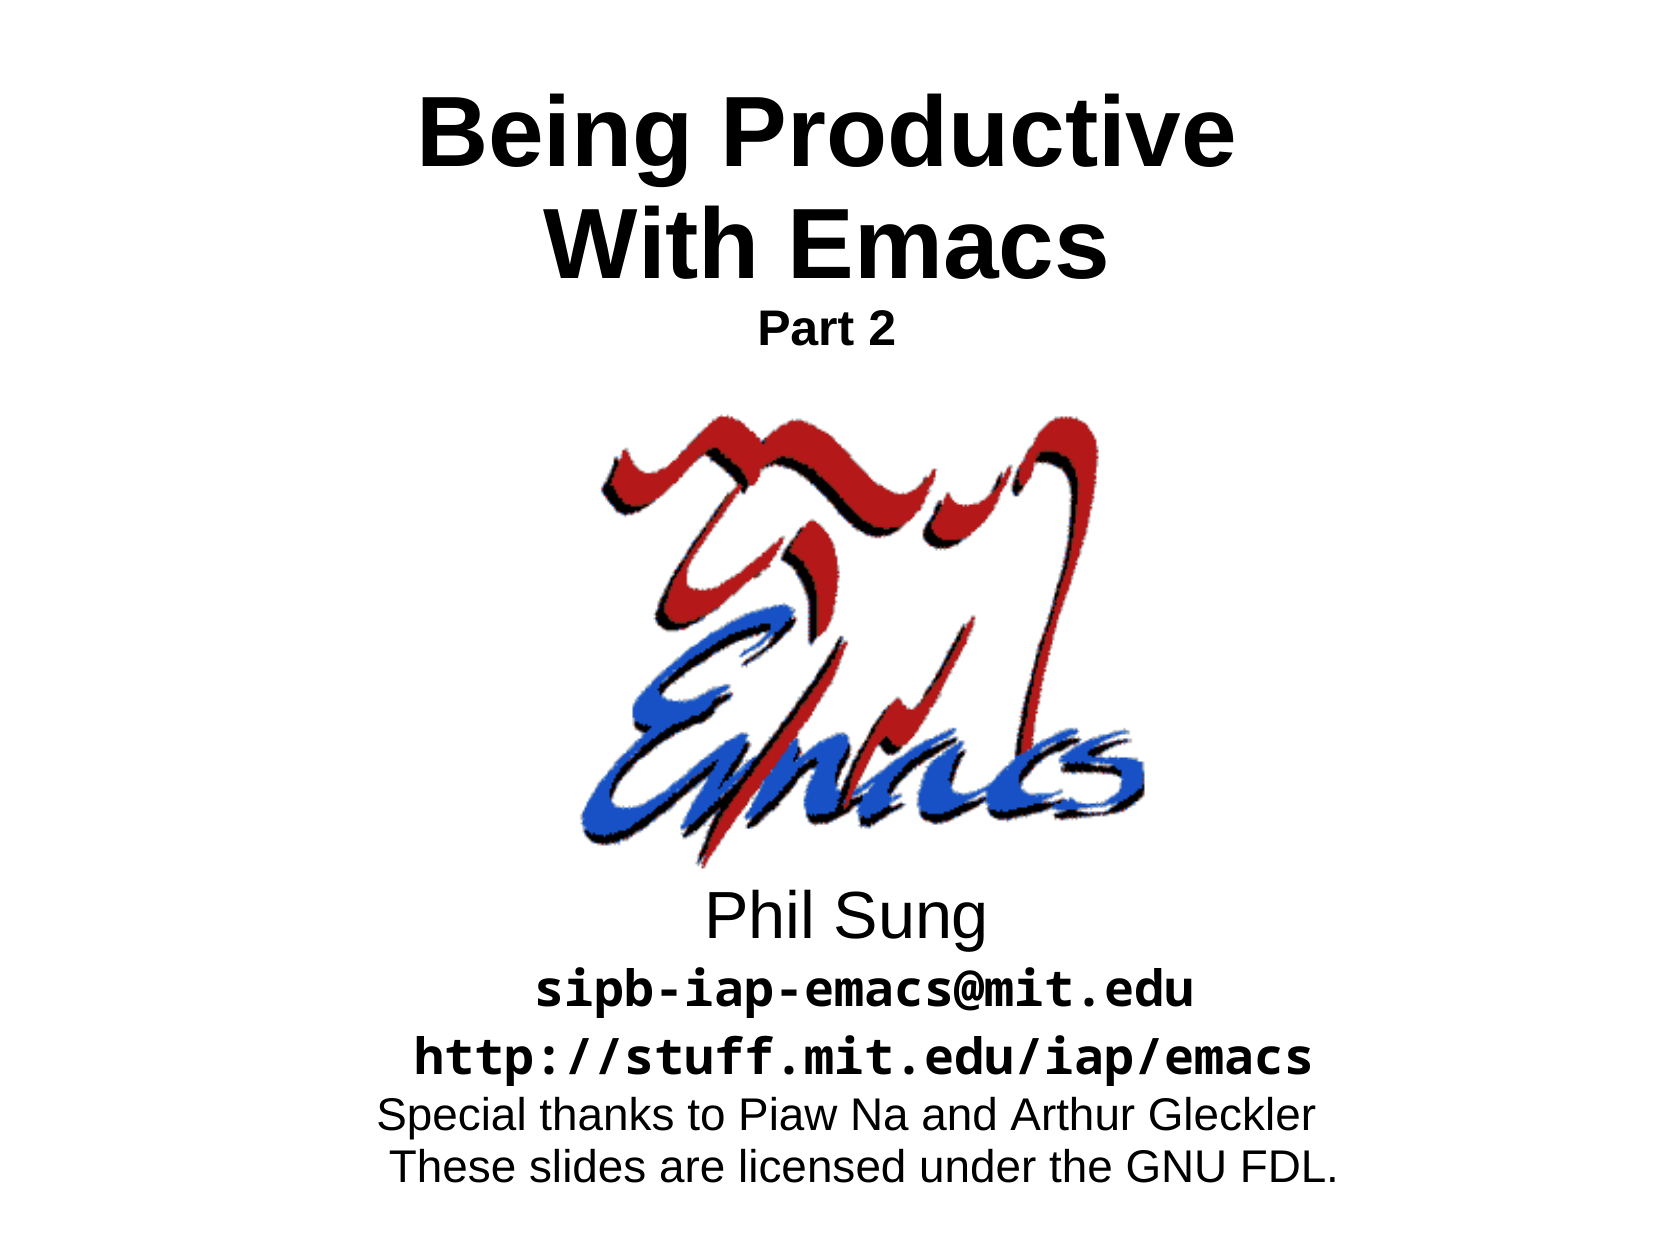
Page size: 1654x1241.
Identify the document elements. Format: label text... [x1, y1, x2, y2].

picture [535, 413, 1172, 873]
title Being Productive With Emacs Part 2 [82, 27, 1571, 405]
subtitle Phil Sung sipb-iap-emacs@mit.edu http://stuff.mit.edu/iap/emacs Special thanks to Piaw Na and Arthur Gleckler These slides are licensed under the GNU FDL. [82, 855, 1576, 1215]
